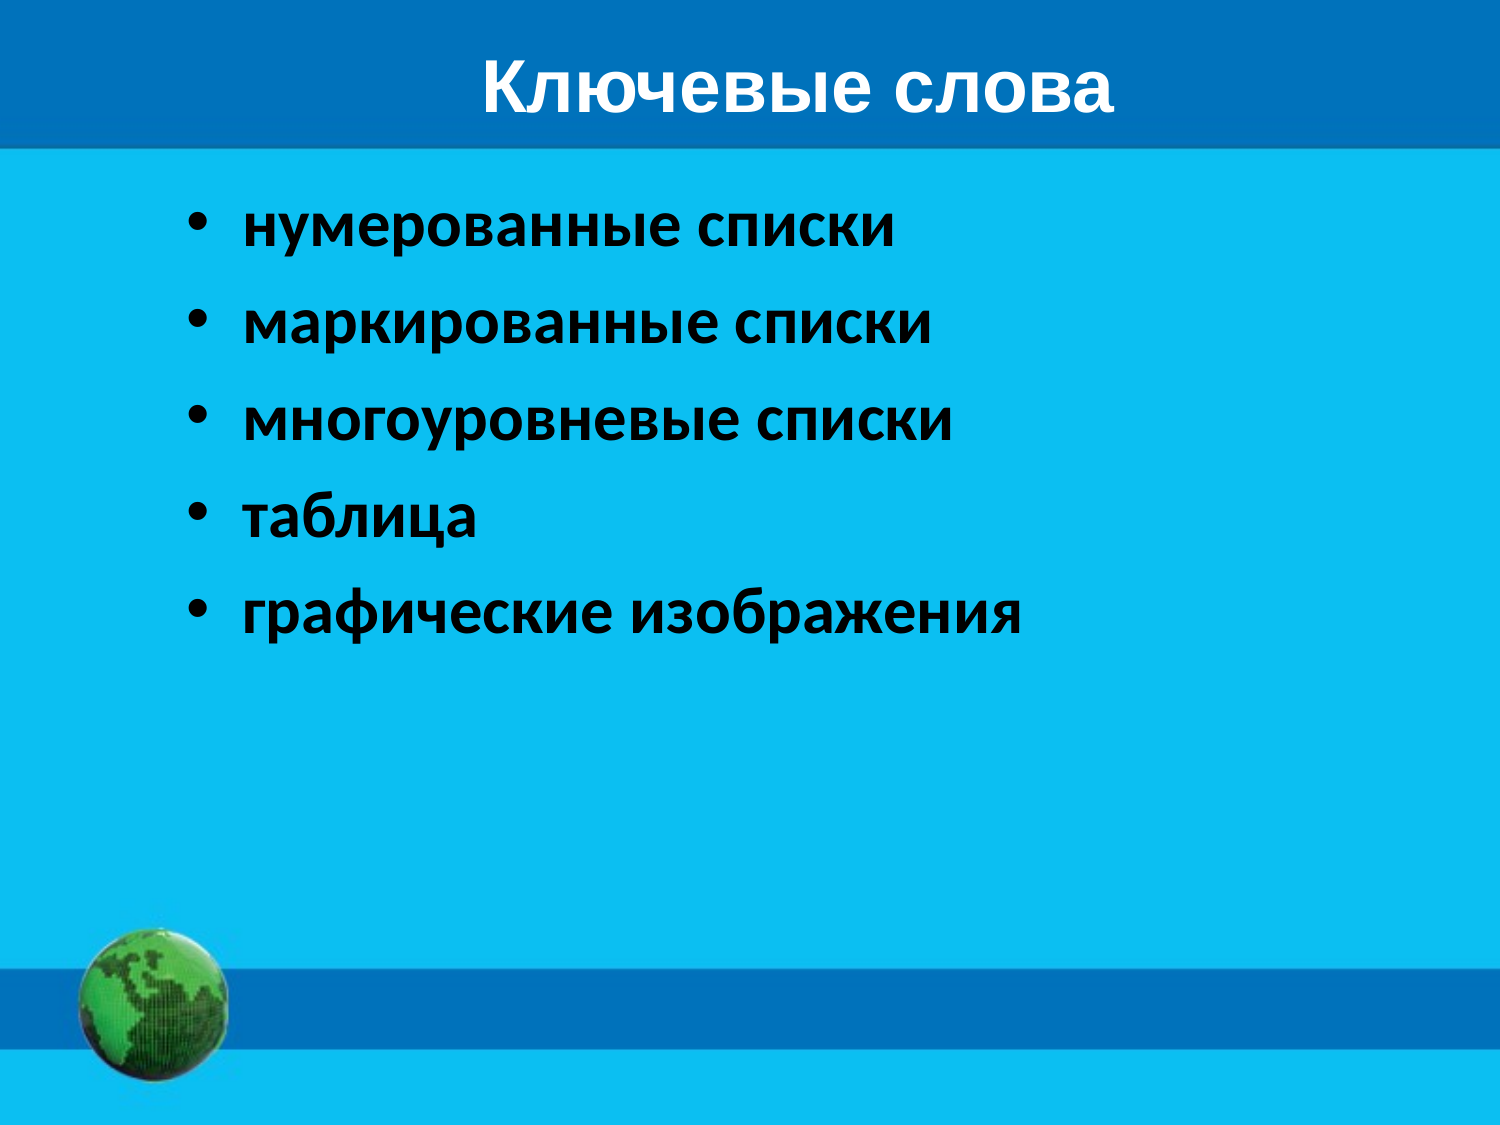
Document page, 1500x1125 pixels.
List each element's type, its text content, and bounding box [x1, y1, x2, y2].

list нумерованные списки маркированные списки многоуровневые списки таблица графические изображения [171, 172, 1425, 705]
picture [0, 924, 1500, 1084]
picture [0, 0, 1500, 146]
title Ключевые слова [171, 30, 1425, 135]
